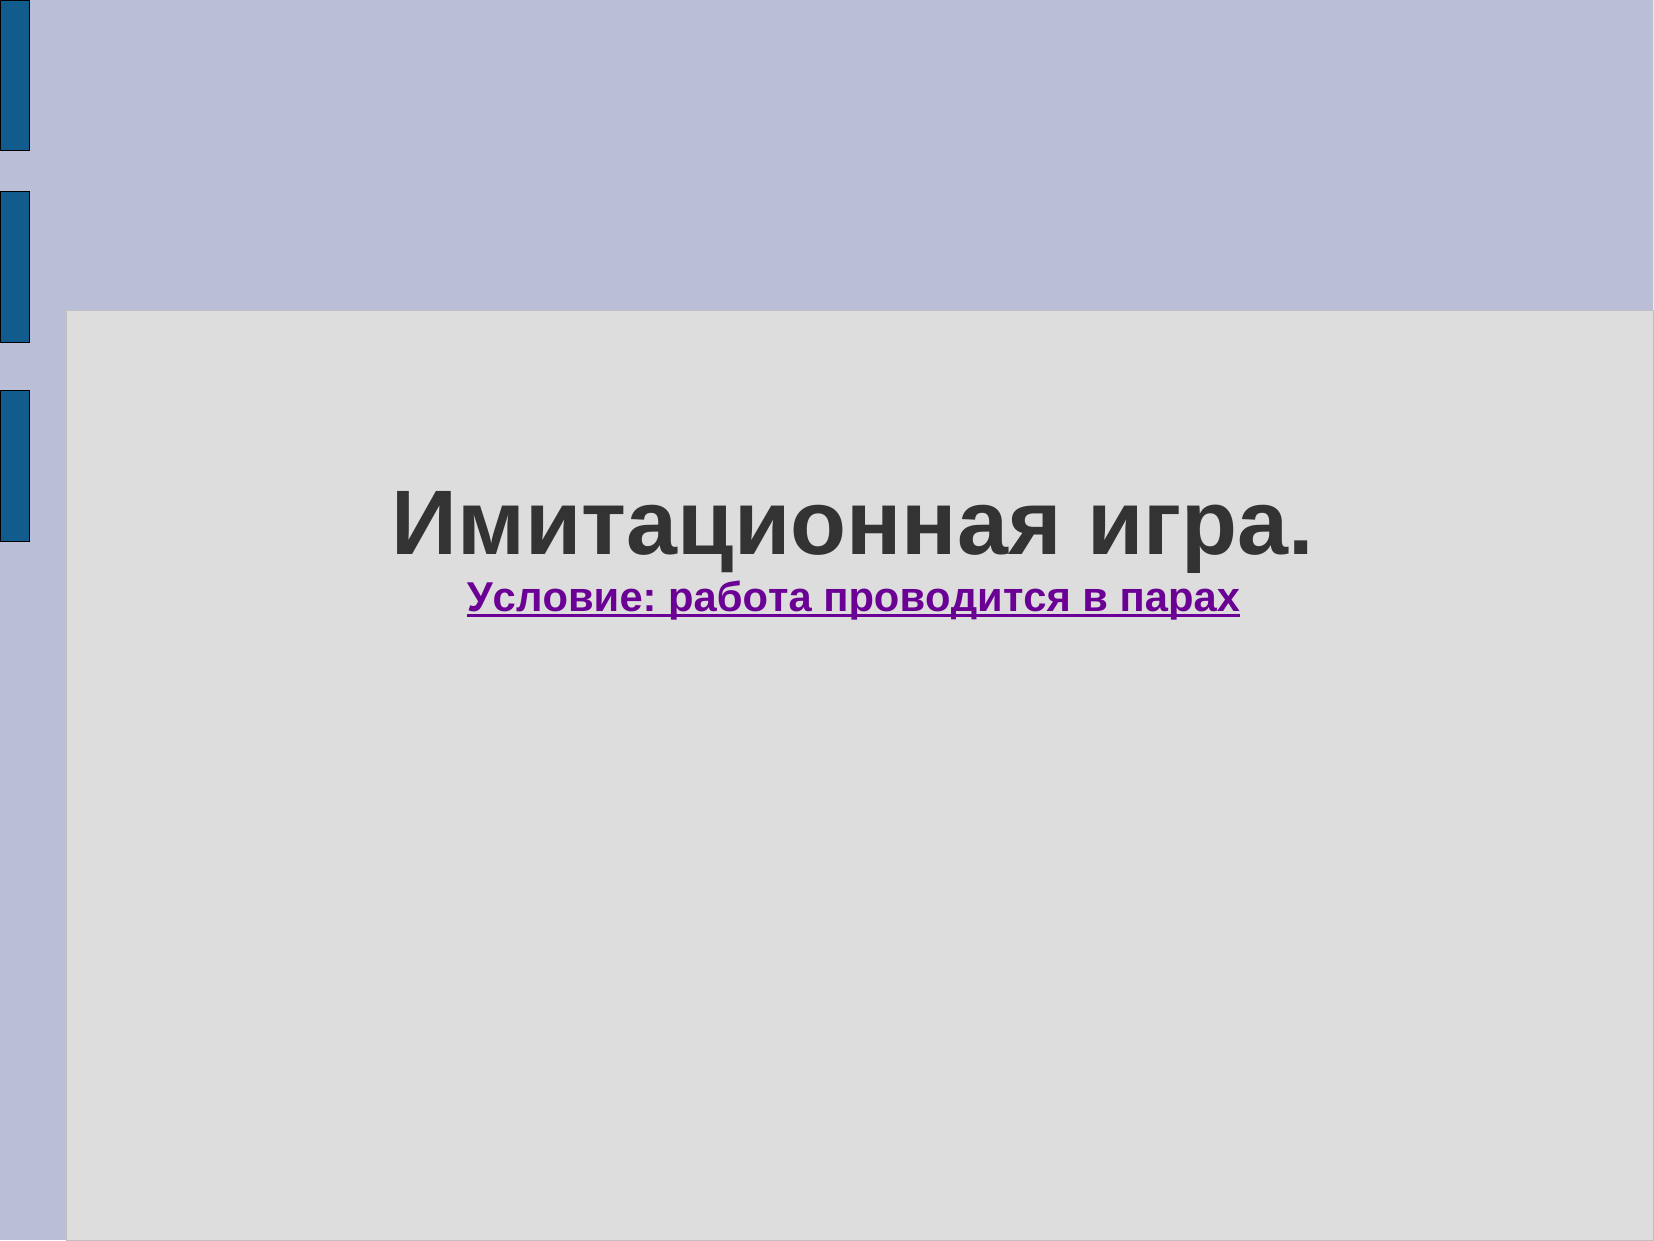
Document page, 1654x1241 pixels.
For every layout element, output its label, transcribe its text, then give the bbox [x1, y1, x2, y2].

title Имитационная игра. Условие: работа проводится в парах [147, 383, 1560, 709]
